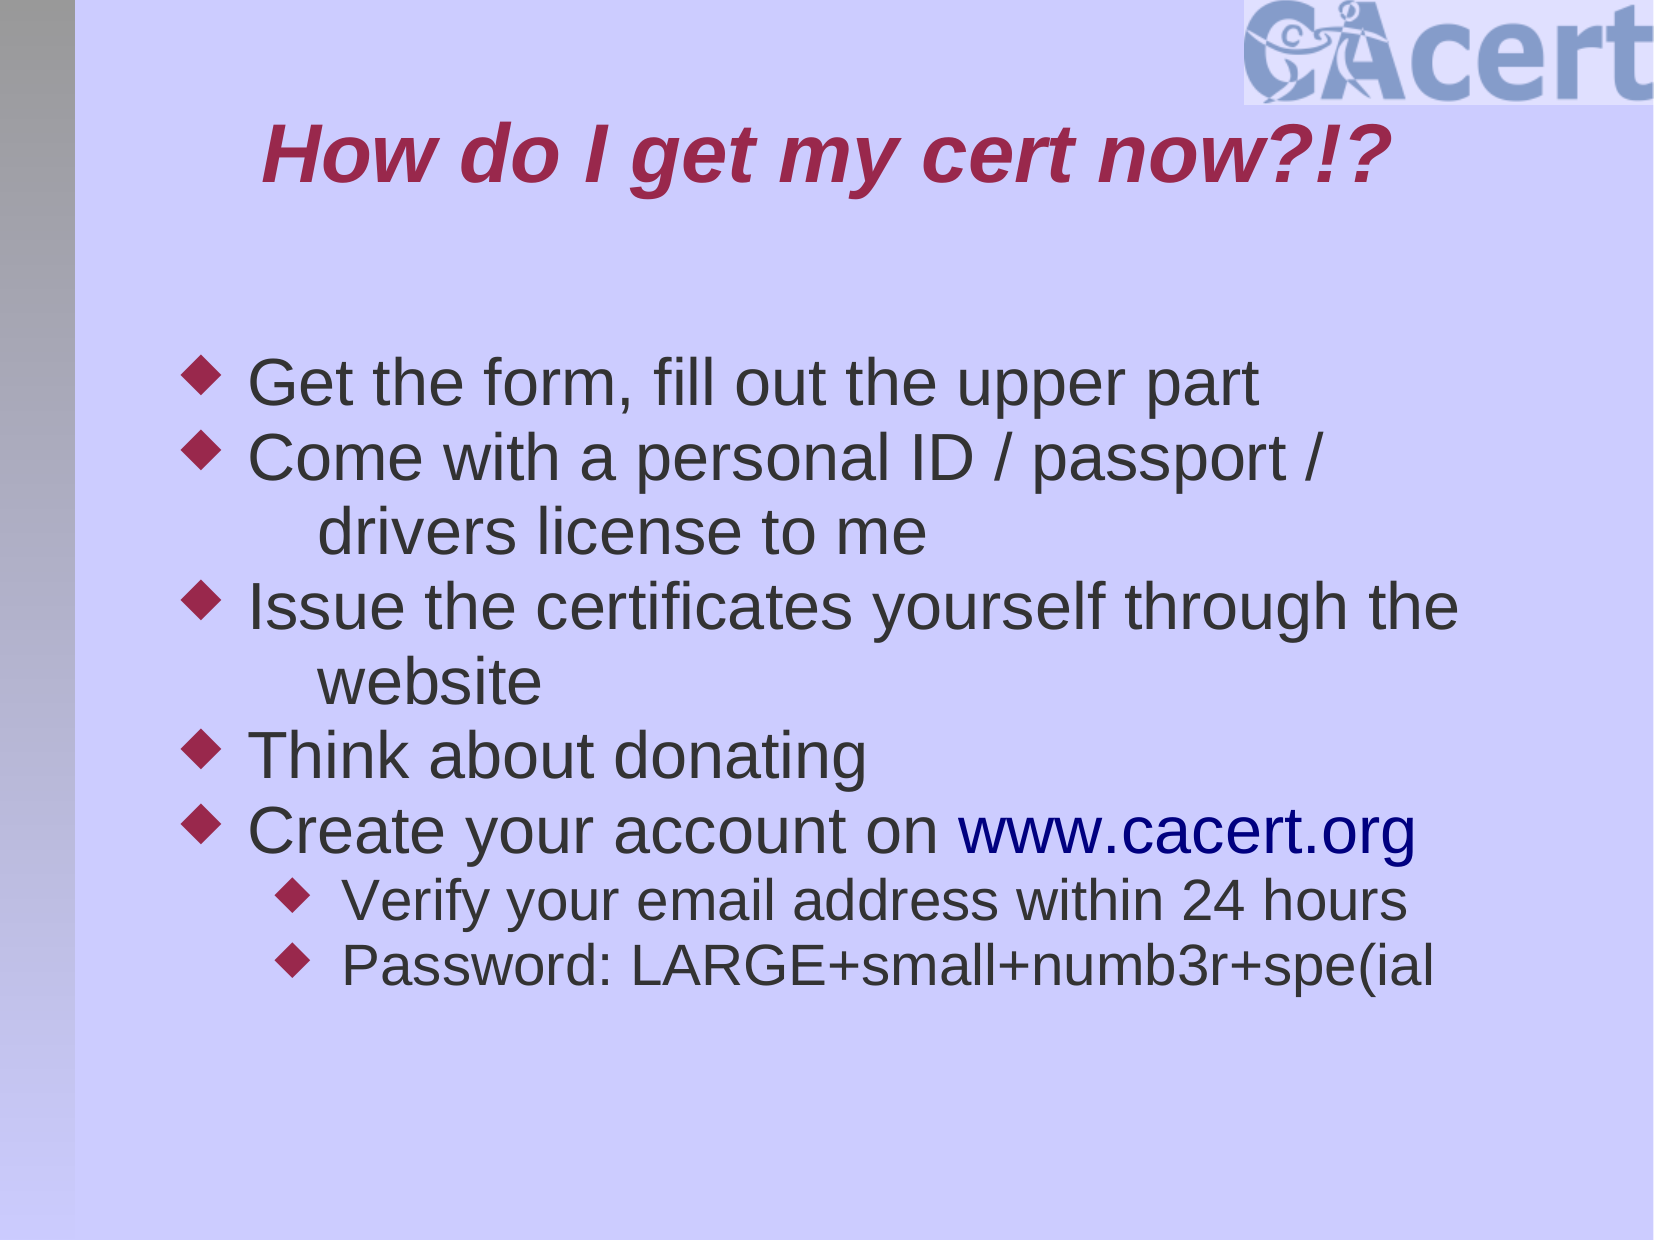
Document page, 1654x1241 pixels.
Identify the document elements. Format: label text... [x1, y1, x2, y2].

list Get the form, fill out the upper part Come with a personal ID / passport / drivers license to me Issue the certificates yourself through the website Think about donating Create your account on www.cacert.org Verify your email address within 24 hours Password: LARGE+small+numb3r+spe(ial [152, 344, 1534, 1127]
title How do I get my cert now?!? [121, 49, 1534, 257]
